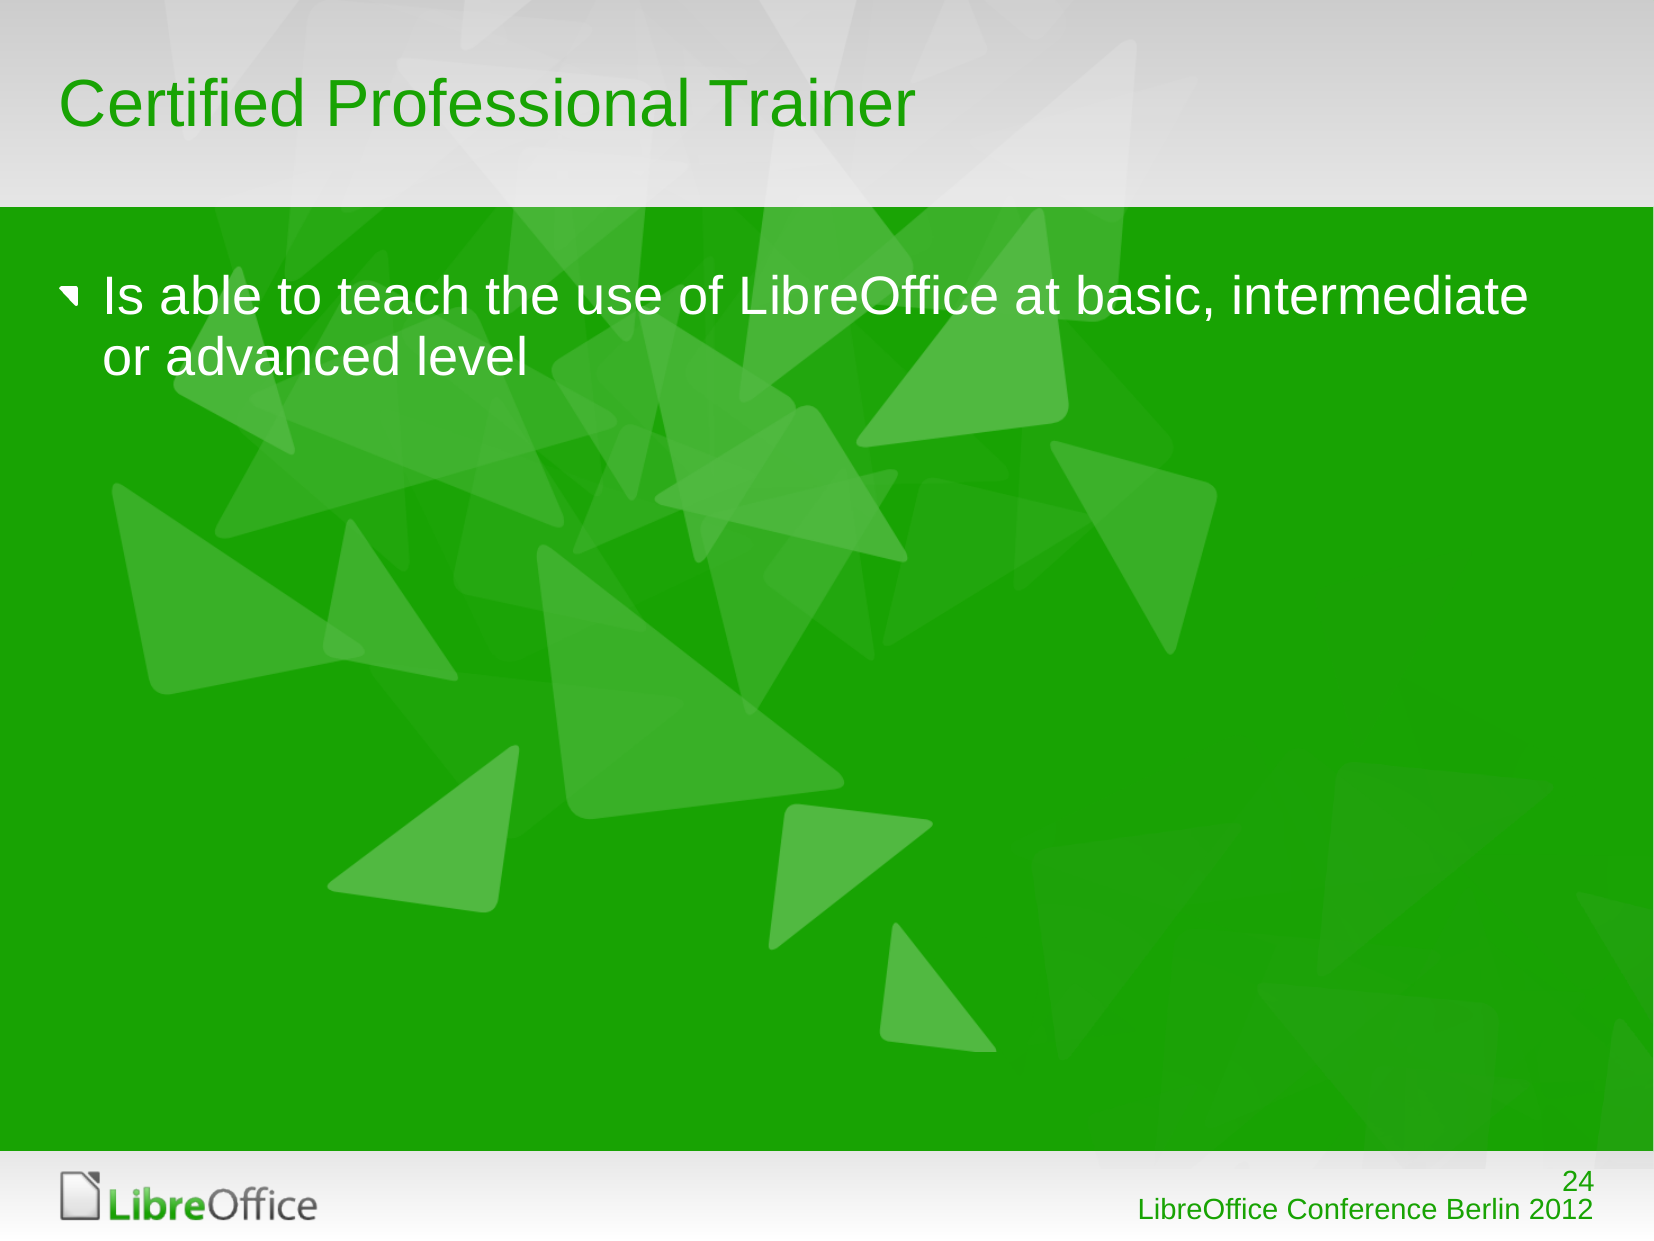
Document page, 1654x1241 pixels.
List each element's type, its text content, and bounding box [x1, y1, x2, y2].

picture [0, 0, 1654, 1169]
list Is able to teach the use of LibreOffice at basic, intermediate or advanced level [59, 265, 1595, 387]
picture [41, 1152, 337, 1240]
title Certified Professional Trainer [59, 29, 1595, 178]
